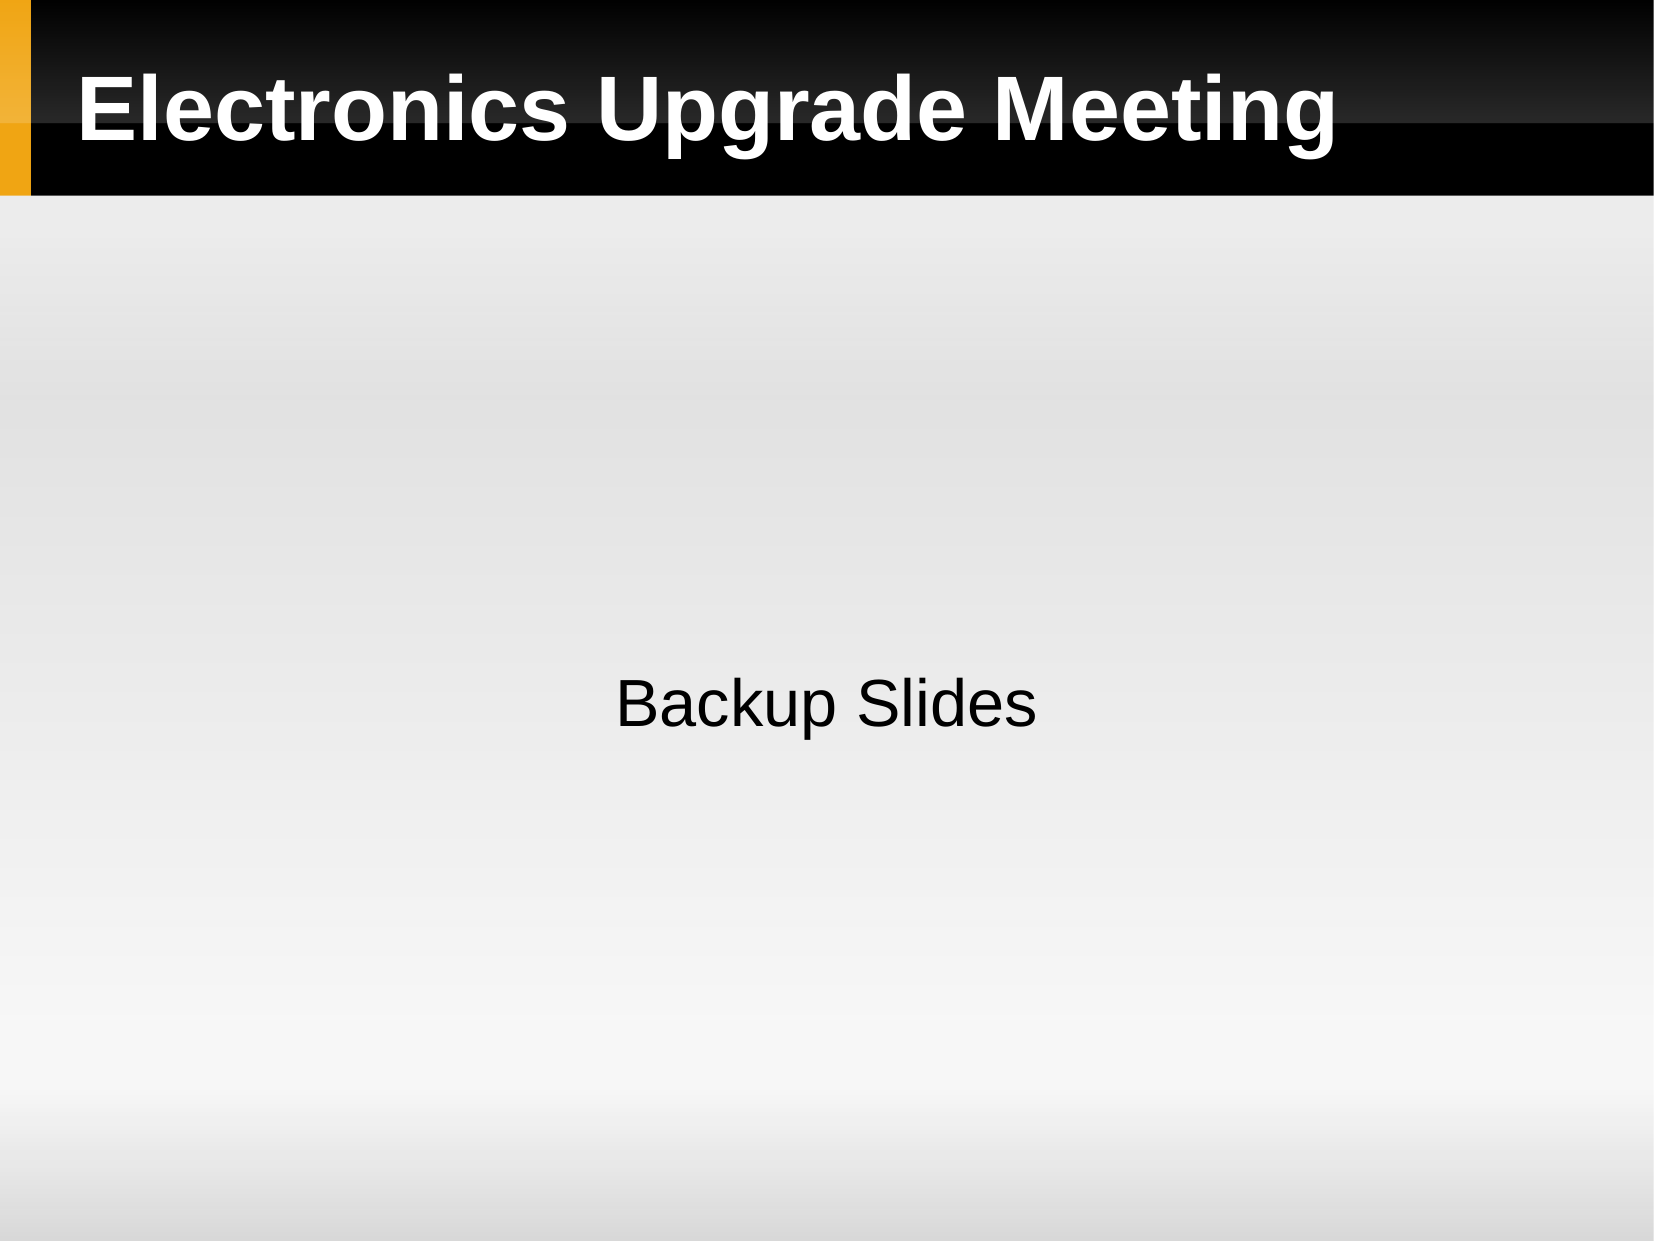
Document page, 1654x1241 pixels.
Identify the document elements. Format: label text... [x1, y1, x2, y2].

subtitle Backup Slides [82, 659, 1571, 740]
title Electronics Upgrade Meeting [76, 7, 1565, 200]
